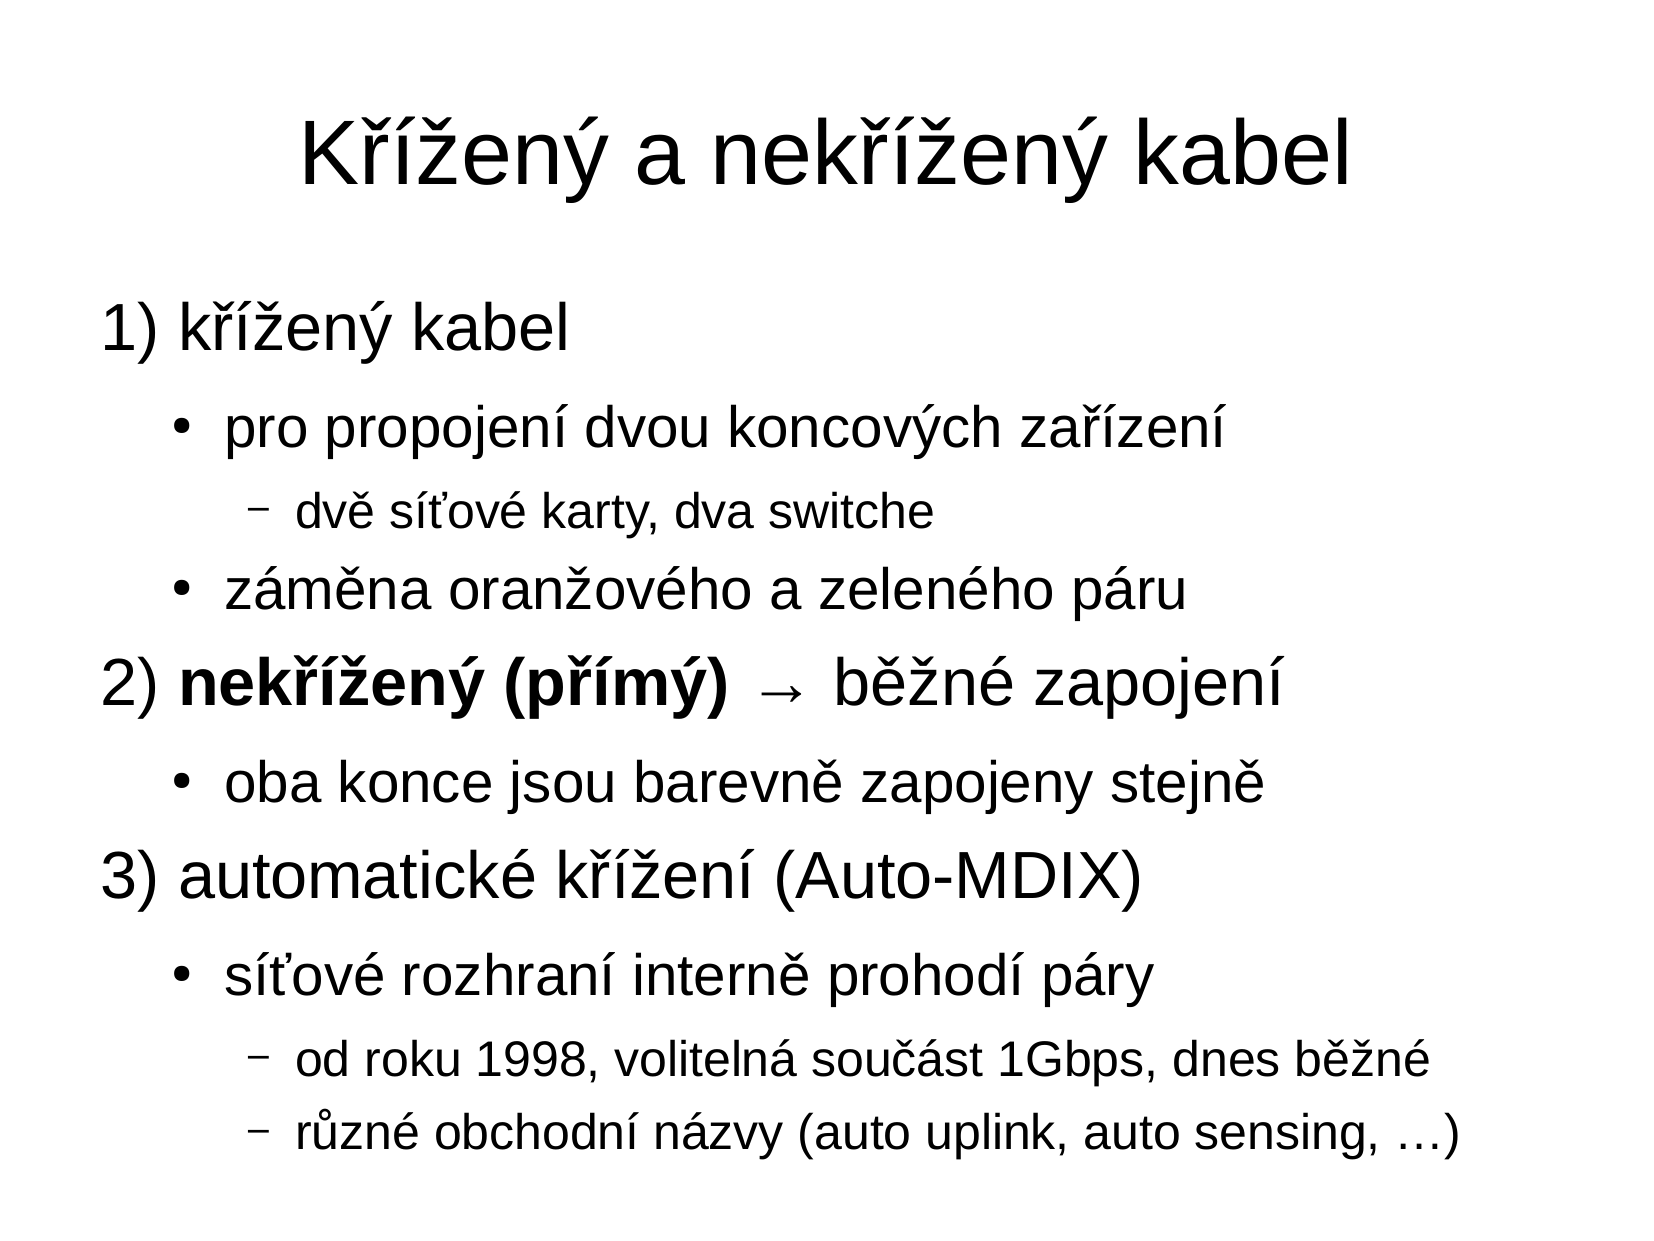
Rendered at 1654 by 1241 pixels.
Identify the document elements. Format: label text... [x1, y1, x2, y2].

list křížený kabel pro propojení dvou koncových zařízení dvě síťové karty, dva switche záměna oranžového a zeleného páru nekřížený (přímý) → běžné zapojení oba konce jsou barevně zapojeny stejně automatické křížení (Auto-MDIX) síťové rozhraní interně prohodí páry od roku 1998, volitelná součást 1Gbps, dnes běžné různé obchodní názvy (auto uplink, auto sensing, …) [82, 290, 1571, 1161]
title Křížený a nekřížený kabel [82, 49, 1571, 257]
